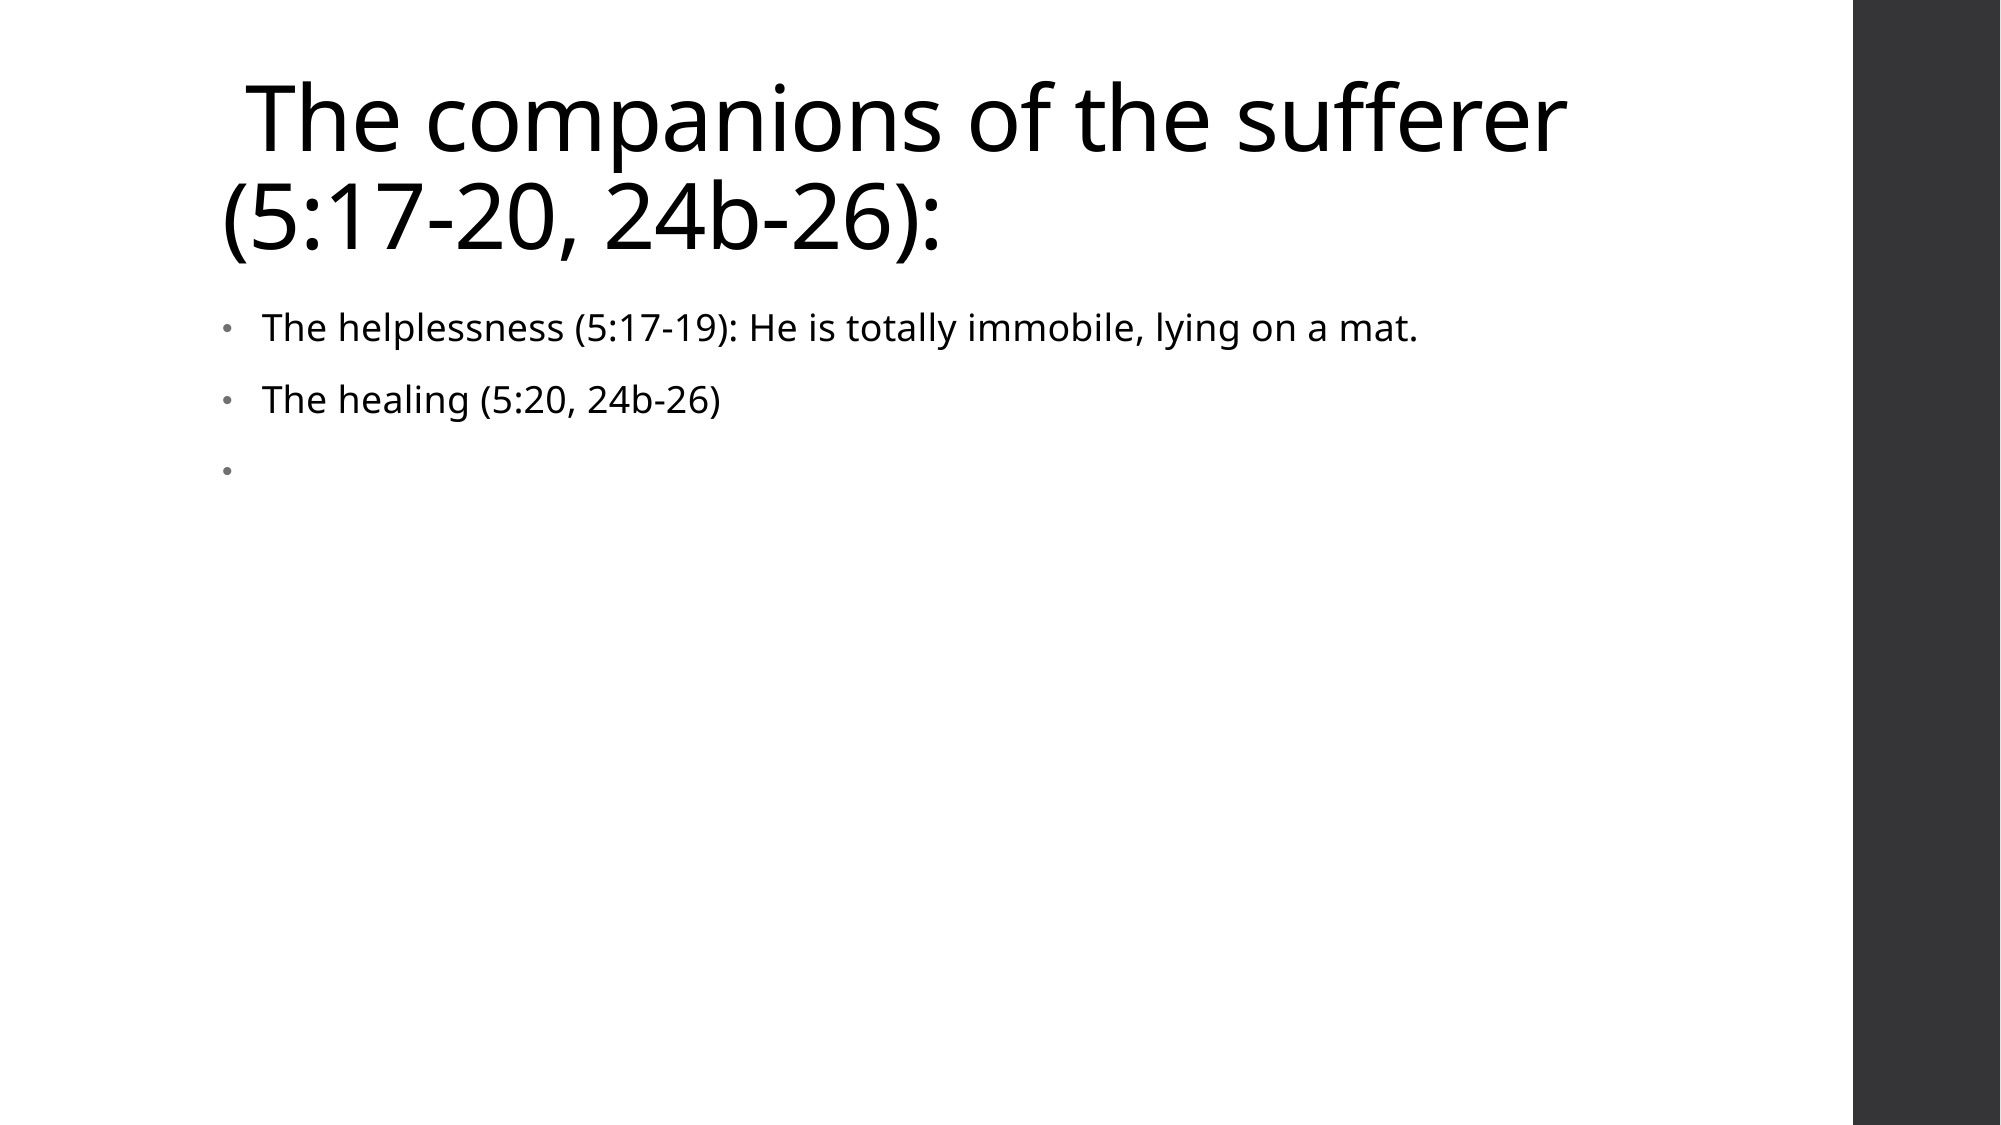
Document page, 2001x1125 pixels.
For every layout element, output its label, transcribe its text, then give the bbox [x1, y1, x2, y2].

list The helplessness (5:17-19): He is totally immobile, lying on a mat. The healing (5:20, 24b-26) [206, 299, 1617, 1014]
title The companions of the sufferer (5:17-20, 24b-26): [206, 60, 1797, 278]
